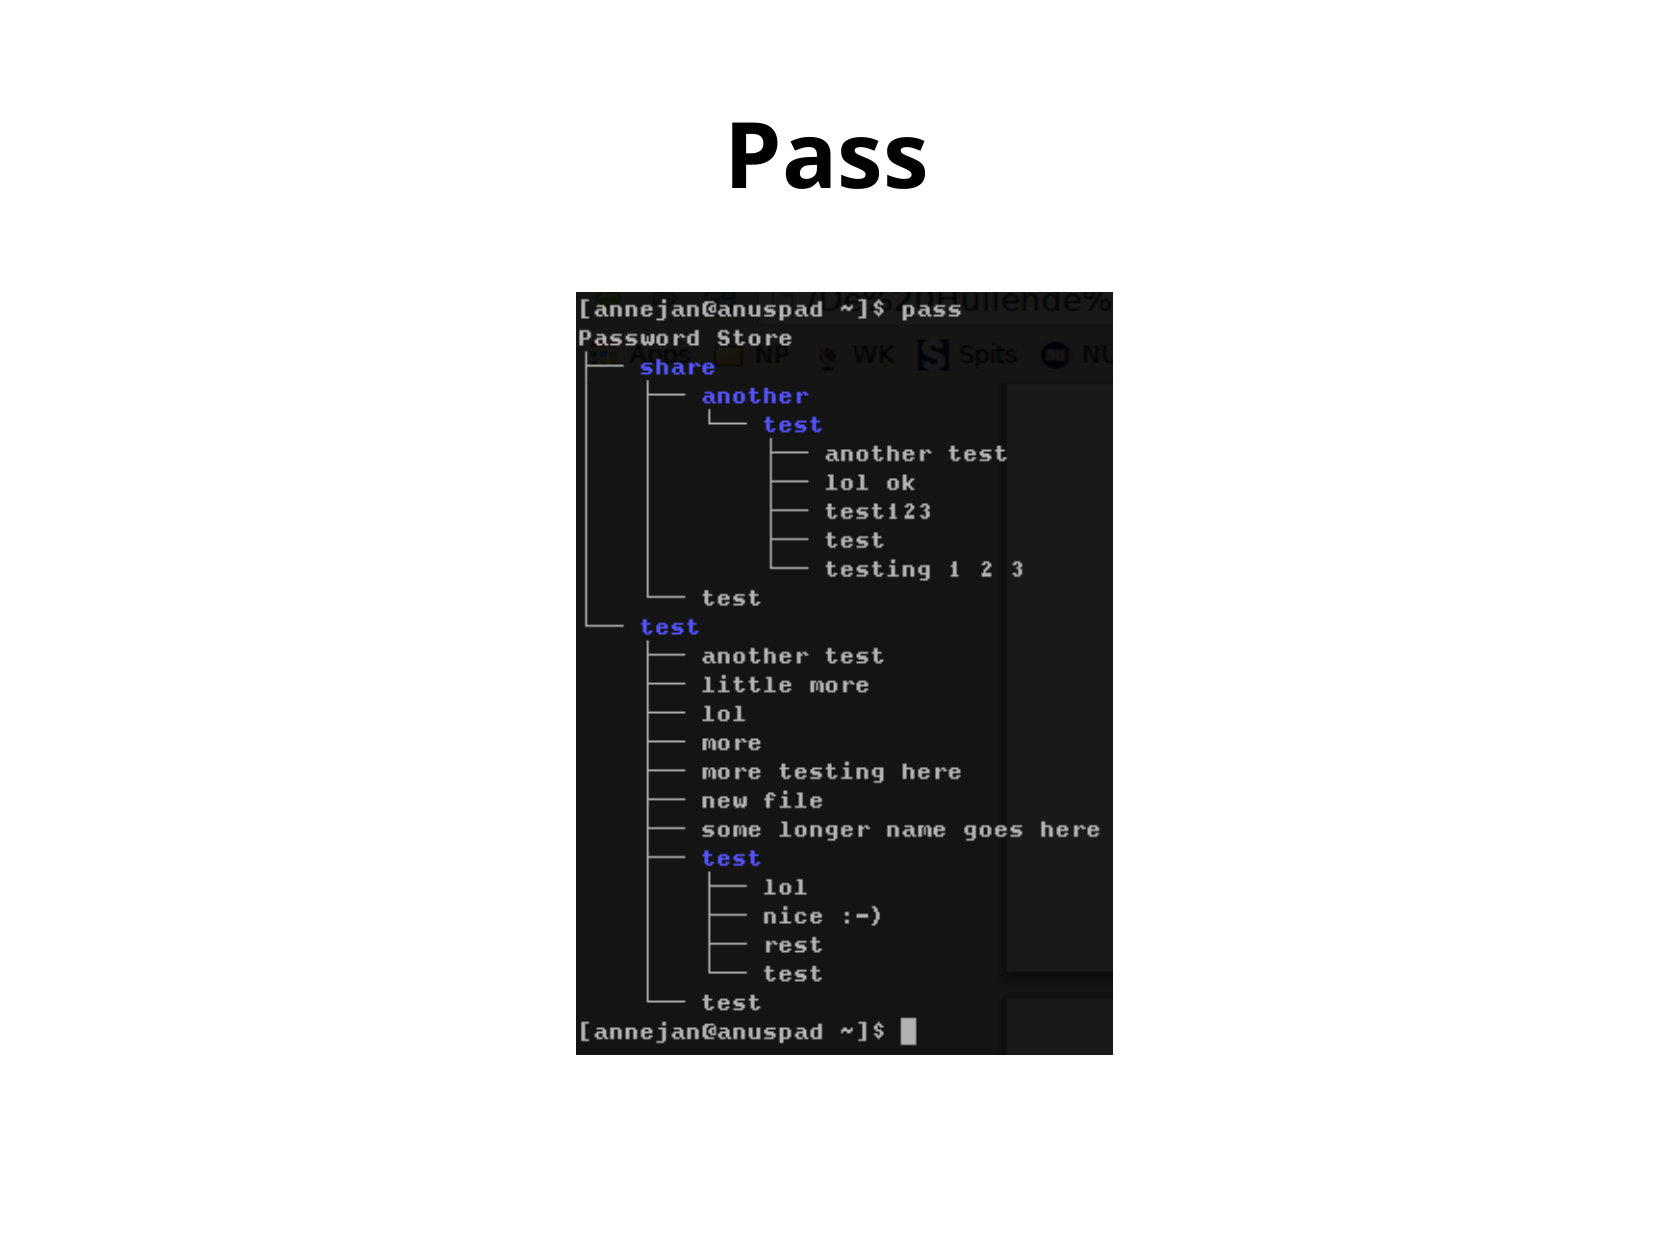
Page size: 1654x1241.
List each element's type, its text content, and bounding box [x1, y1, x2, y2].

picture [576, 292, 1113, 1055]
title Pass [82, 49, 1571, 257]
